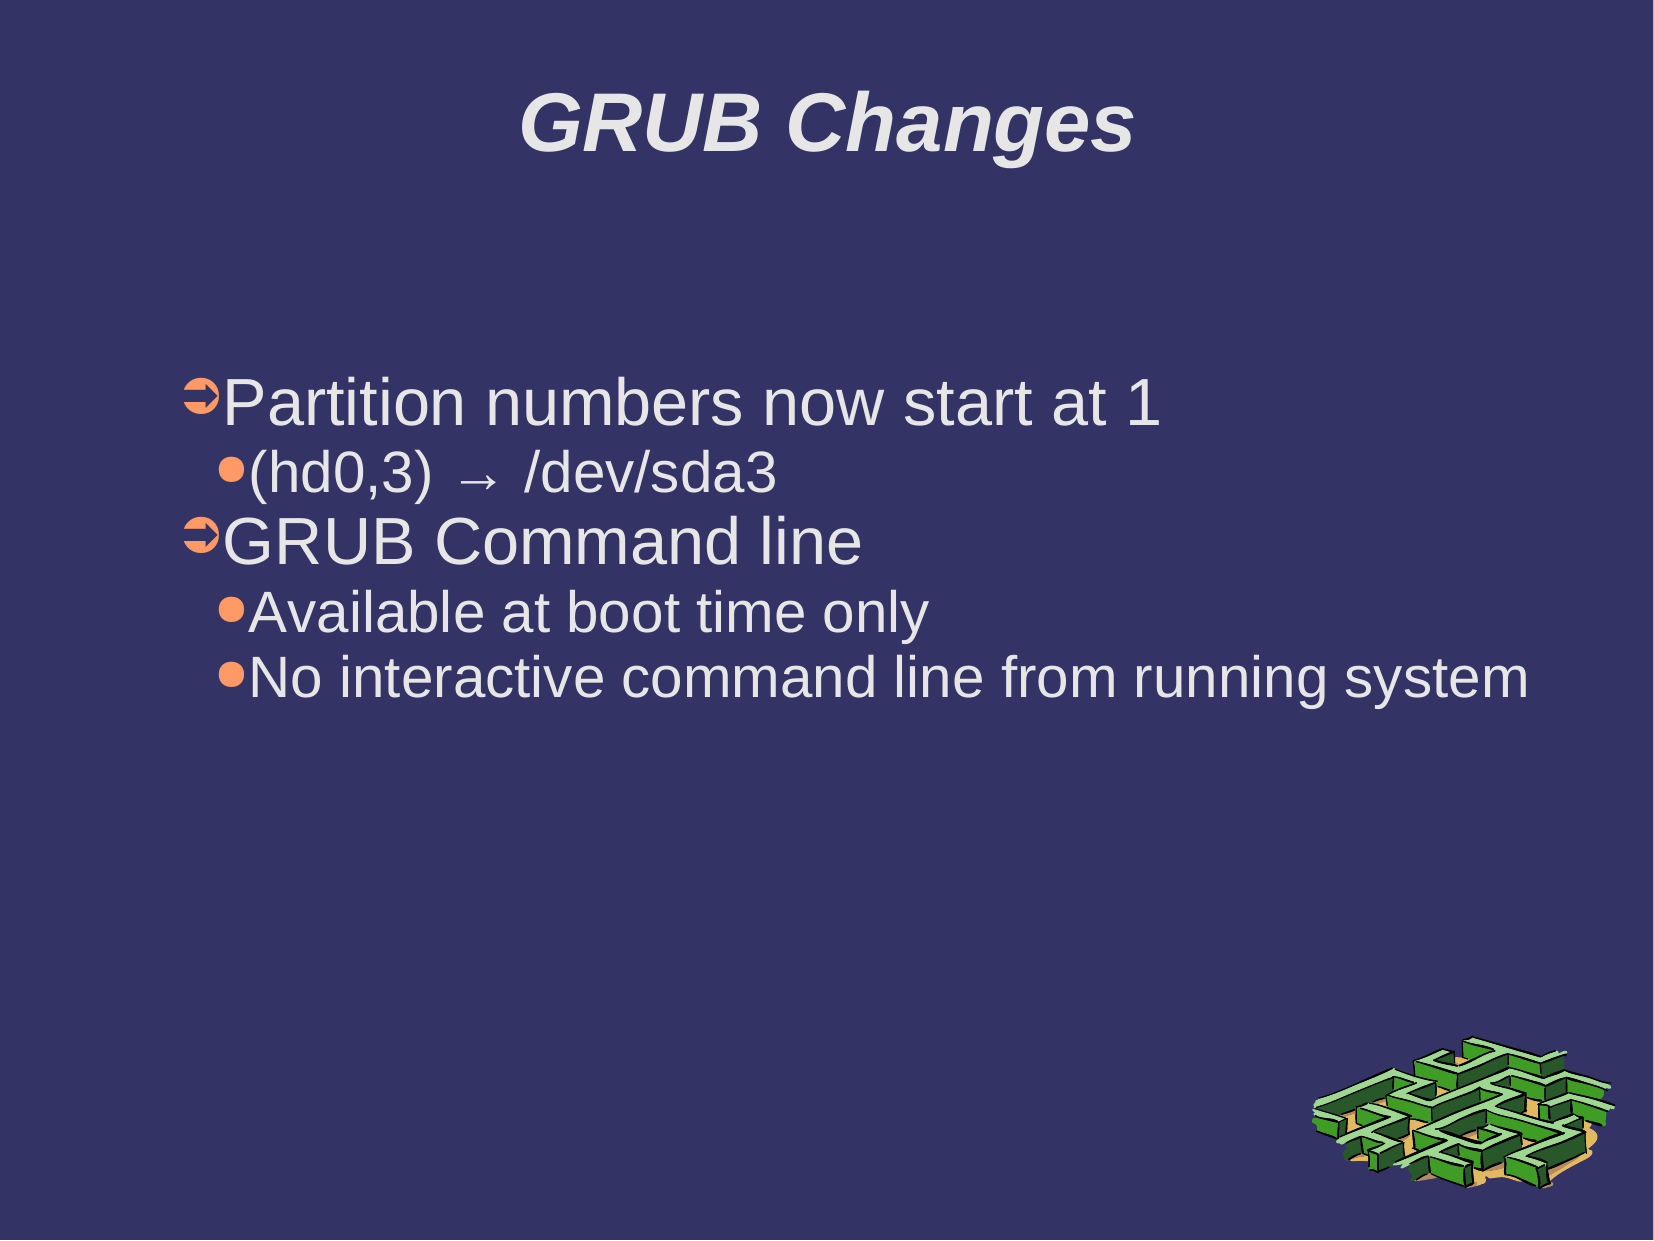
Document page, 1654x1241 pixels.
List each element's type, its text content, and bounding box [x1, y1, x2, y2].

title GRUB Changes [121, 19, 1534, 227]
list Partition numbers now start at 1 (hd0,3) → /dev/sda3 GRUB Command line Available at boot time only No interactive command line from running system [178, 364, 1570, 1184]
